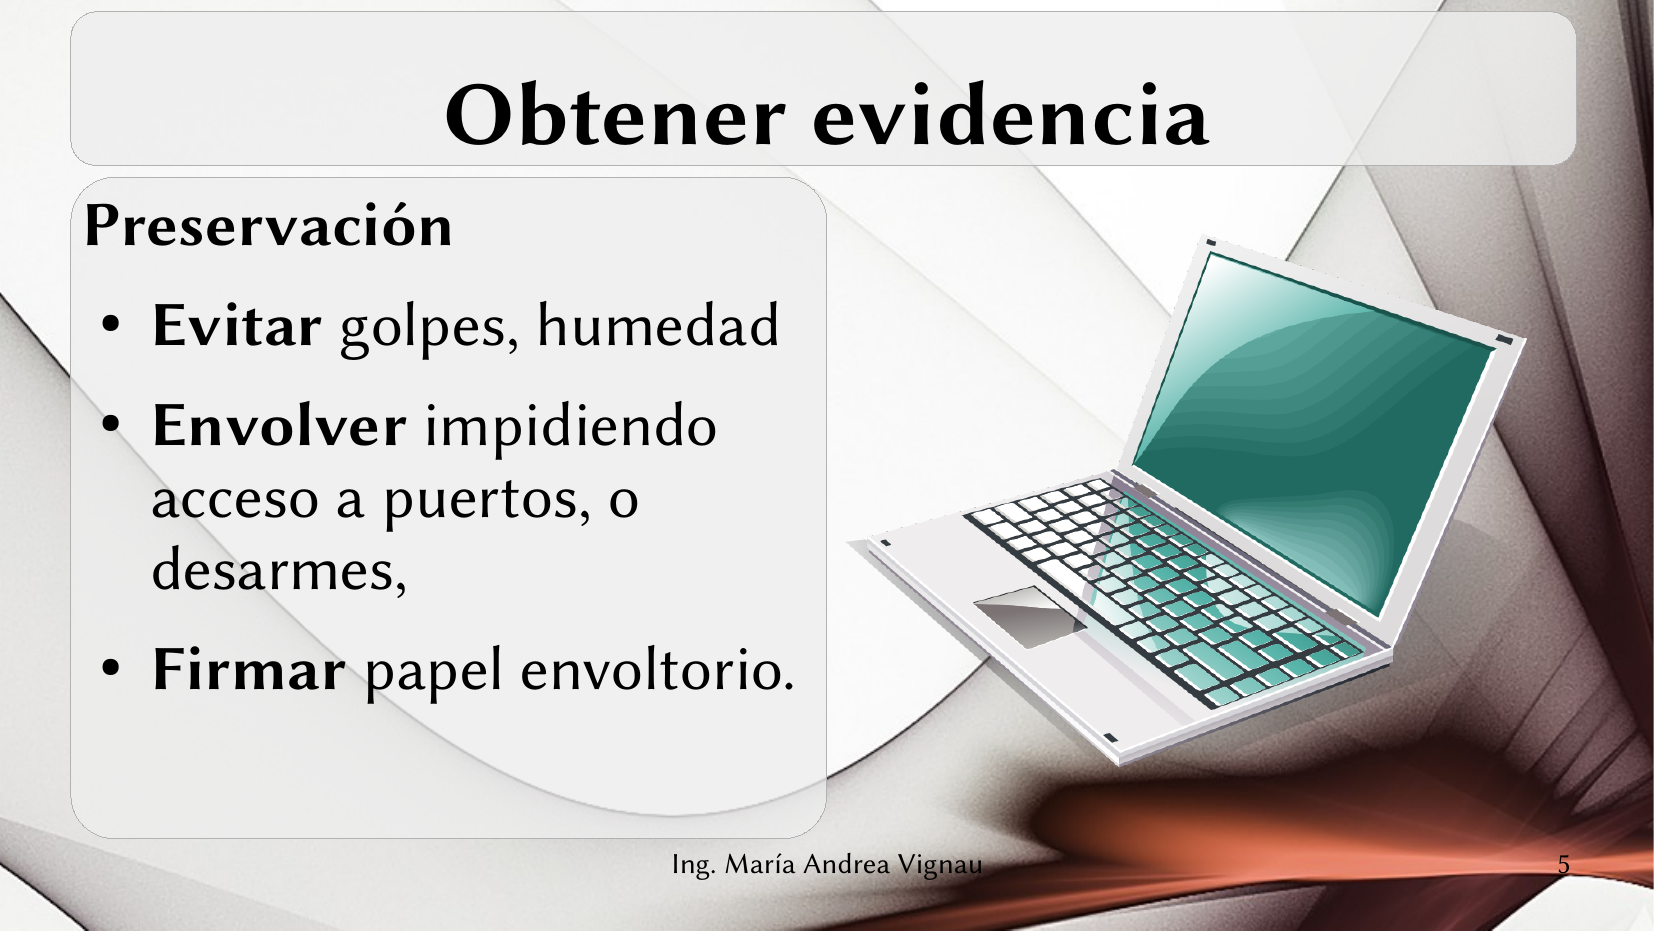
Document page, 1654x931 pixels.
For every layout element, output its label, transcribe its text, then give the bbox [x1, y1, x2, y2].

picture [0, 0, 1654, 931]
list Preservación Evitar golpes, humedad Envolver impidiendo acceso a puertos, o desarmes, Firmar papel envoltorio. [82, 188, 809, 827]
title Obtener evidencia [82, 37, 1571, 193]
